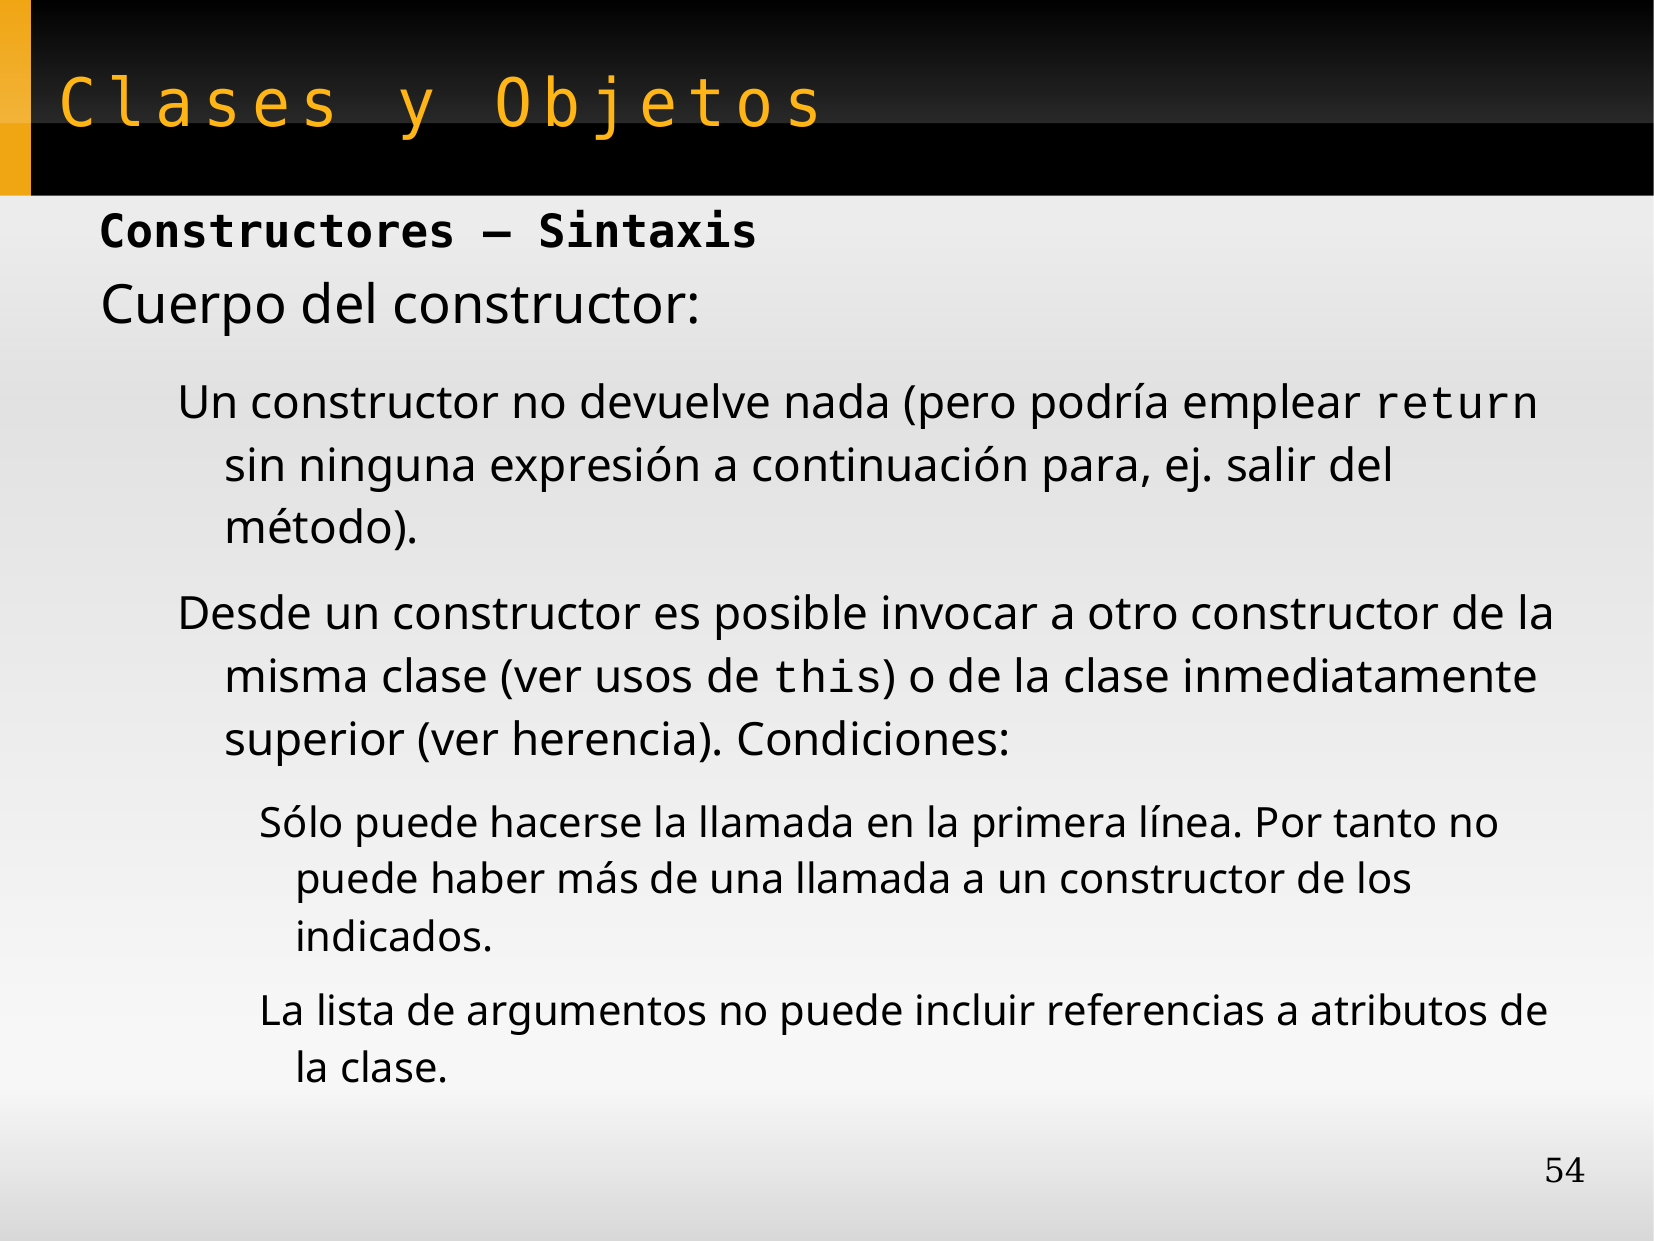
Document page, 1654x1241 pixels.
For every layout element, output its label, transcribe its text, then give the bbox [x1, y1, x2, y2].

title Clases y Objetos [59, 29, 1595, 178]
list Cuerpo del constructor: Un constructor no devuelve nada (pero podría emplear return sin ninguna expresión a continuación para, ej. salir del método). Desde un constructor es posible invocar a otro constructor de la misma clase (ver usos de this) o de la clase inmediatamente superior (ver herencia). Condiciones: Sólo puede hacerse la llamada en la primera línea. Por tanto no puede haber más de una llamada a un constructor de los indicados. La lista de argumentos no puede incluir referencias a atributos de la clase. [82, 265, 1571, 909]
picture [0, 0, 1654, 1241]
text_box Constructores – Sintaxis [83, 197, 773, 266]
